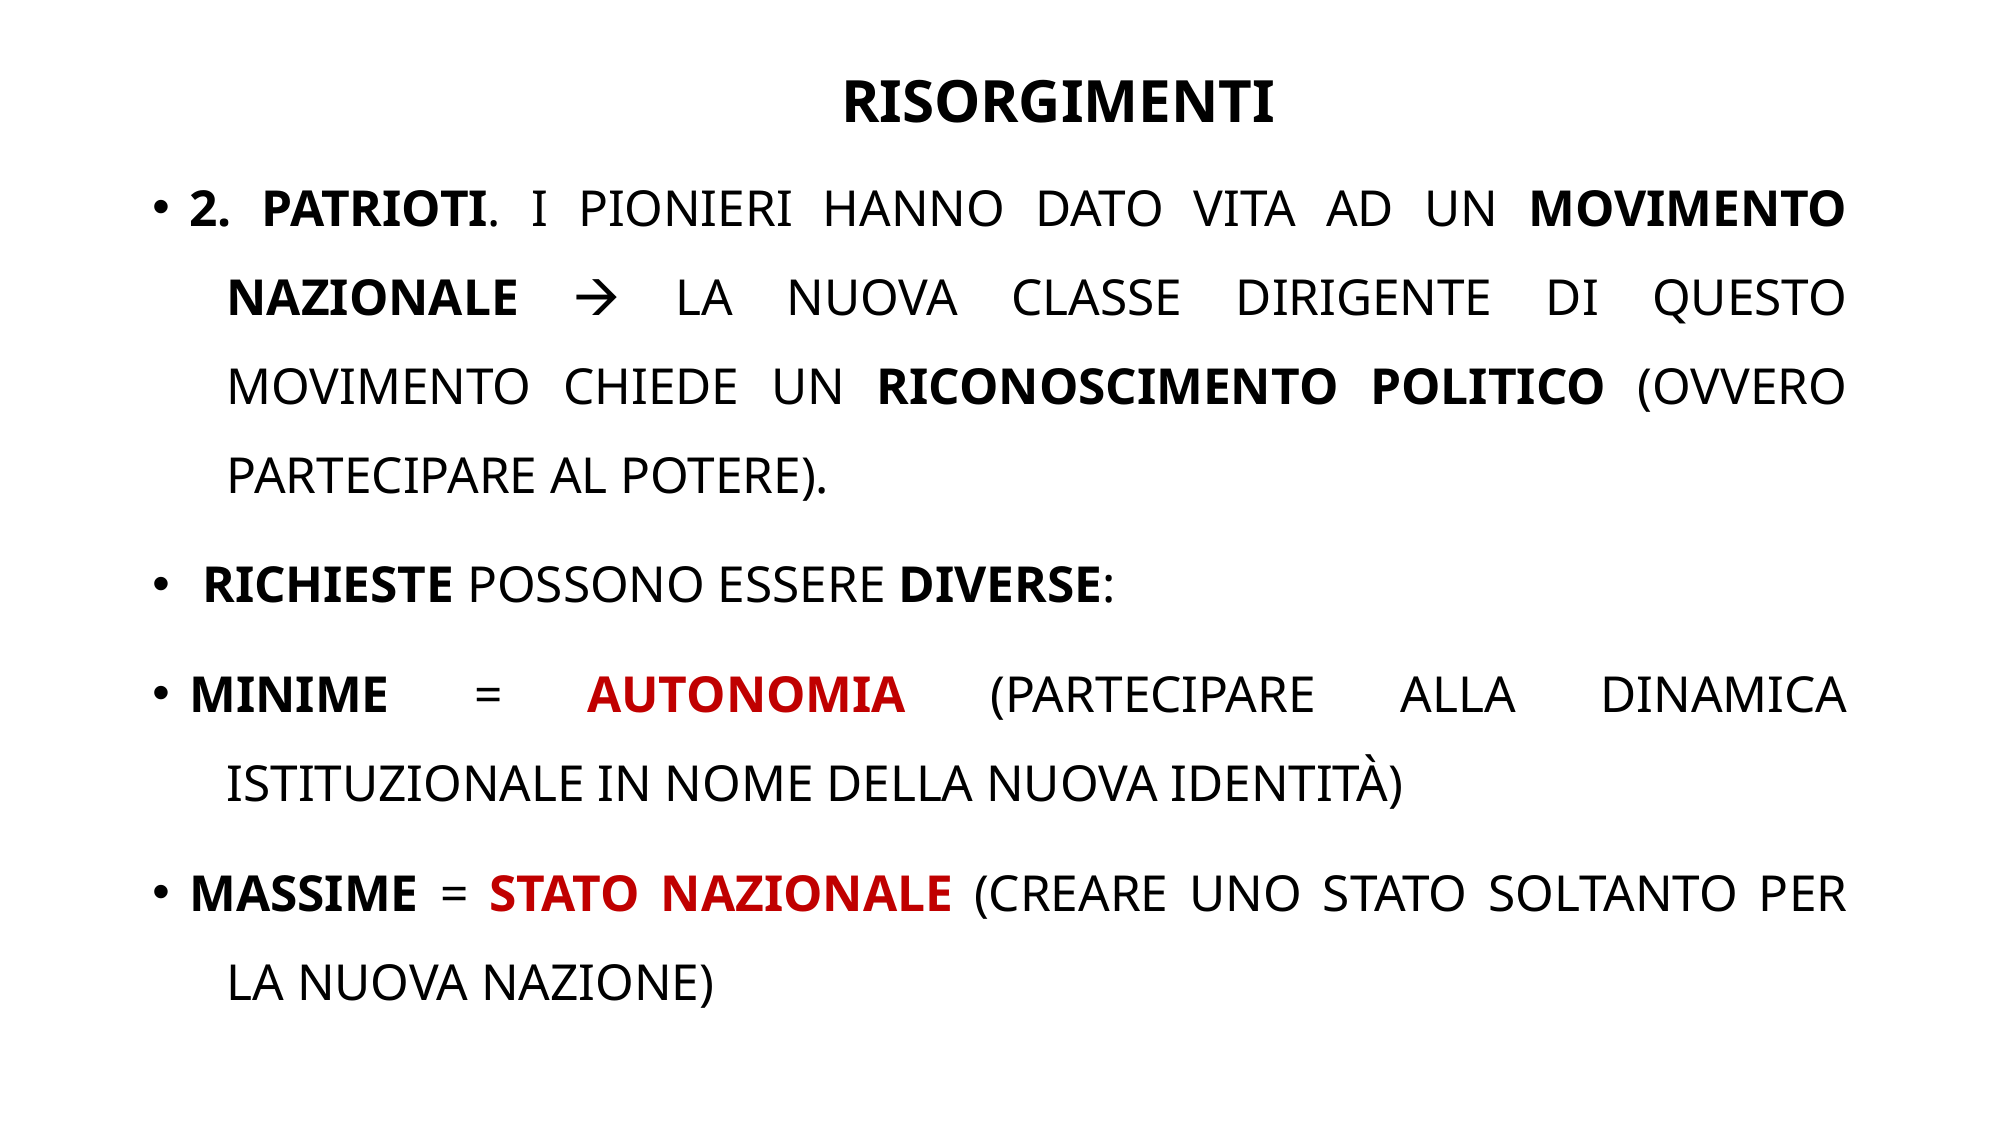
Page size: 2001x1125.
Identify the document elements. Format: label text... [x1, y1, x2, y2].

list 2. PATRIOTI. I PIONIERI HANNO DATO VITA AD UN MOVIMENTO NAZIONALE  LA NUOVA CLASSE DIRIGENTE DI QUESTO MOVIMENTO CHIEDE UN RICONOSCIMENTO POLITICO (OVVERO PARTECIPARE AL POTERE). RICHIESTE POSSONO ESSERE DIVERSE: MINIME = AUTONOMIA (PARTECIPARE ALLA DINAMICA ISTITUZIONALE IN NOME DELLA NUOVA IDENTITÀ) MASSIME = STATO NAZIONALE (CREARE UNO STATO SOLTANTO PER LA NUOVA NAZIONE) [137, 139, 1863, 1020]
title RISORGIMENTI [195, 64, 1921, 101]
